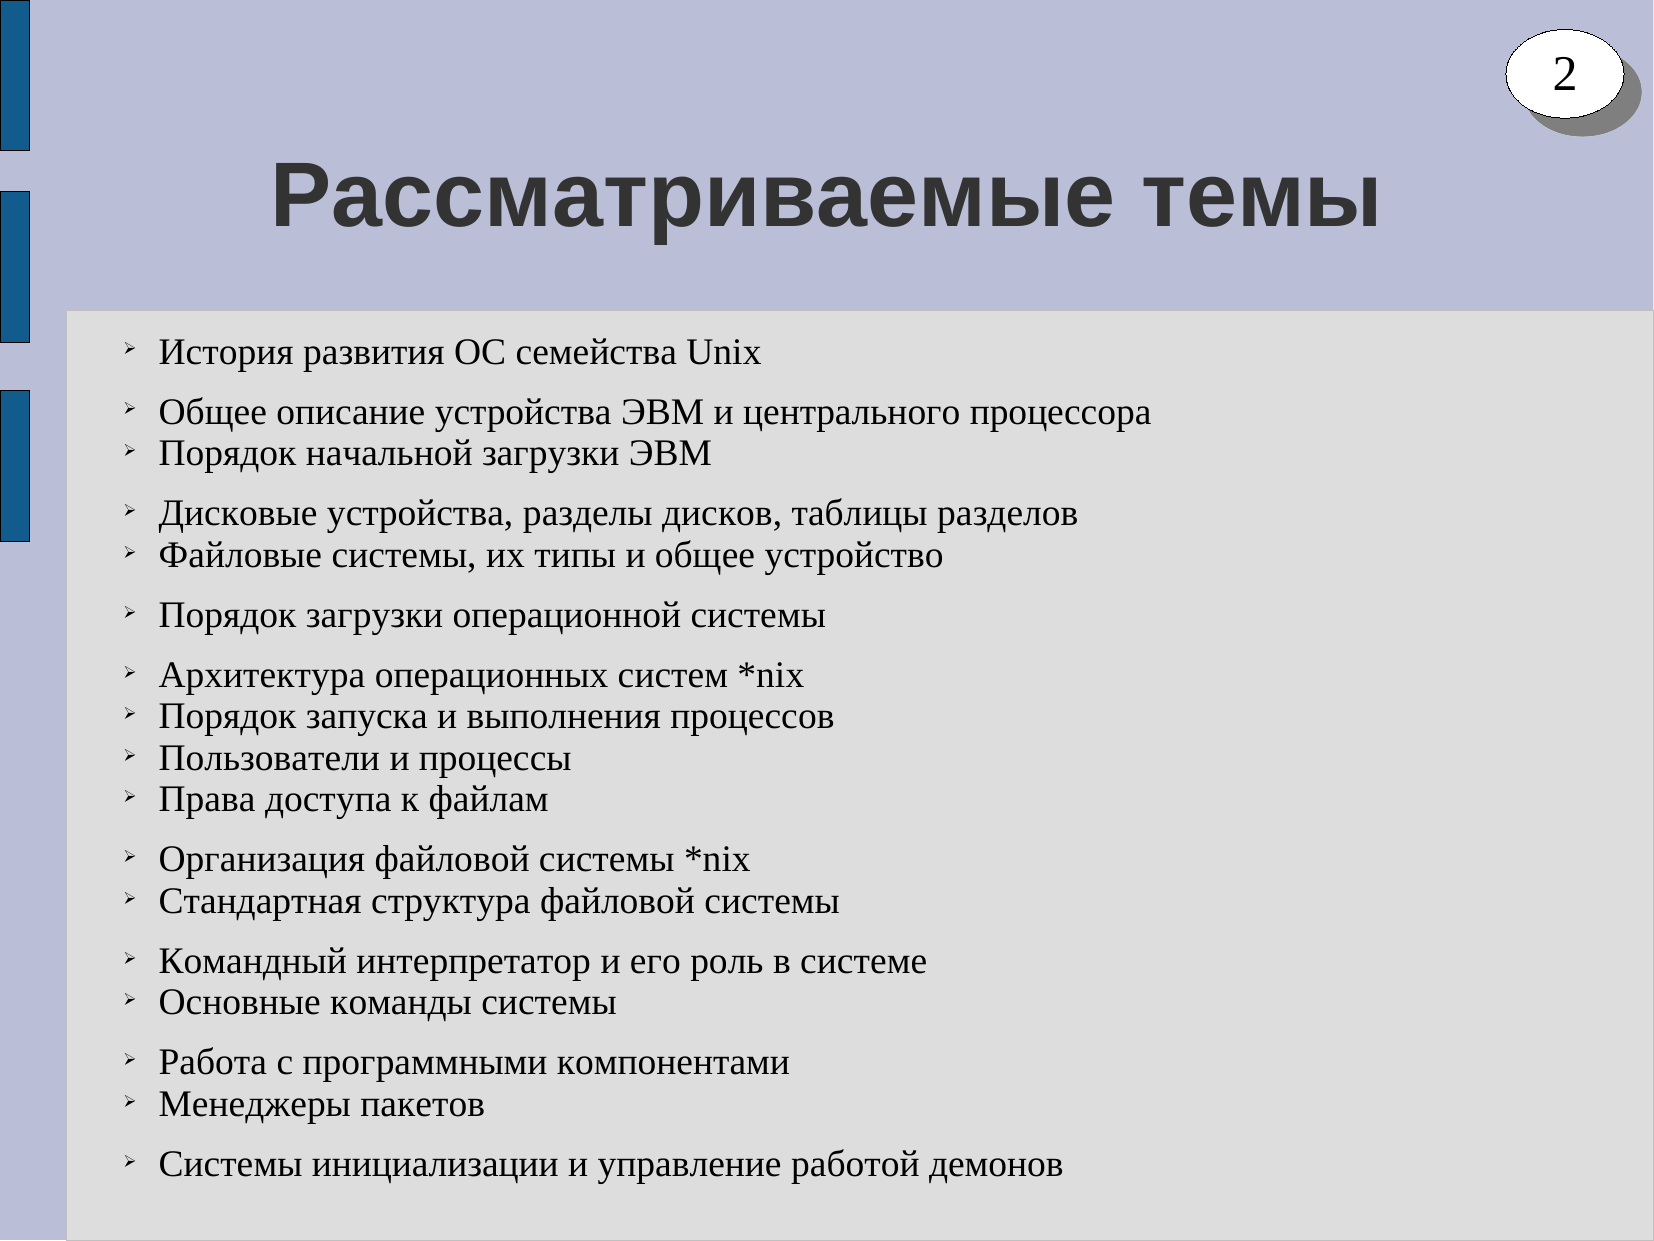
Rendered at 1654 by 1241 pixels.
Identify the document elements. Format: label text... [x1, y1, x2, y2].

subtitle История развития ОС семейства Unix Общее описание устройства ЭВМ и центрального процессора Порядок начальной загрузки ЭВМ Дисковые устройства, разделы дисков, таблицы разделов Файловые системы, их типы и общее устройство Порядок загрузки операционной системы Архитектура операционных систем *nix Порядок запуска и выполнения процессов Пользователи и процессы Права доступа к файлам Организация файловой системы *nix Стандартная структура файловой системы Командный интерпретатор и его роль в системе Основные команды системы Работа с программными компонентами Менеджеры пакетов Системы инициализации и управление работой демонов [123, 313, 1536, 1202]
title Рассматриваемые темы [121, 91, 1534, 299]
text_box 2 [1505, 29, 1625, 119]
